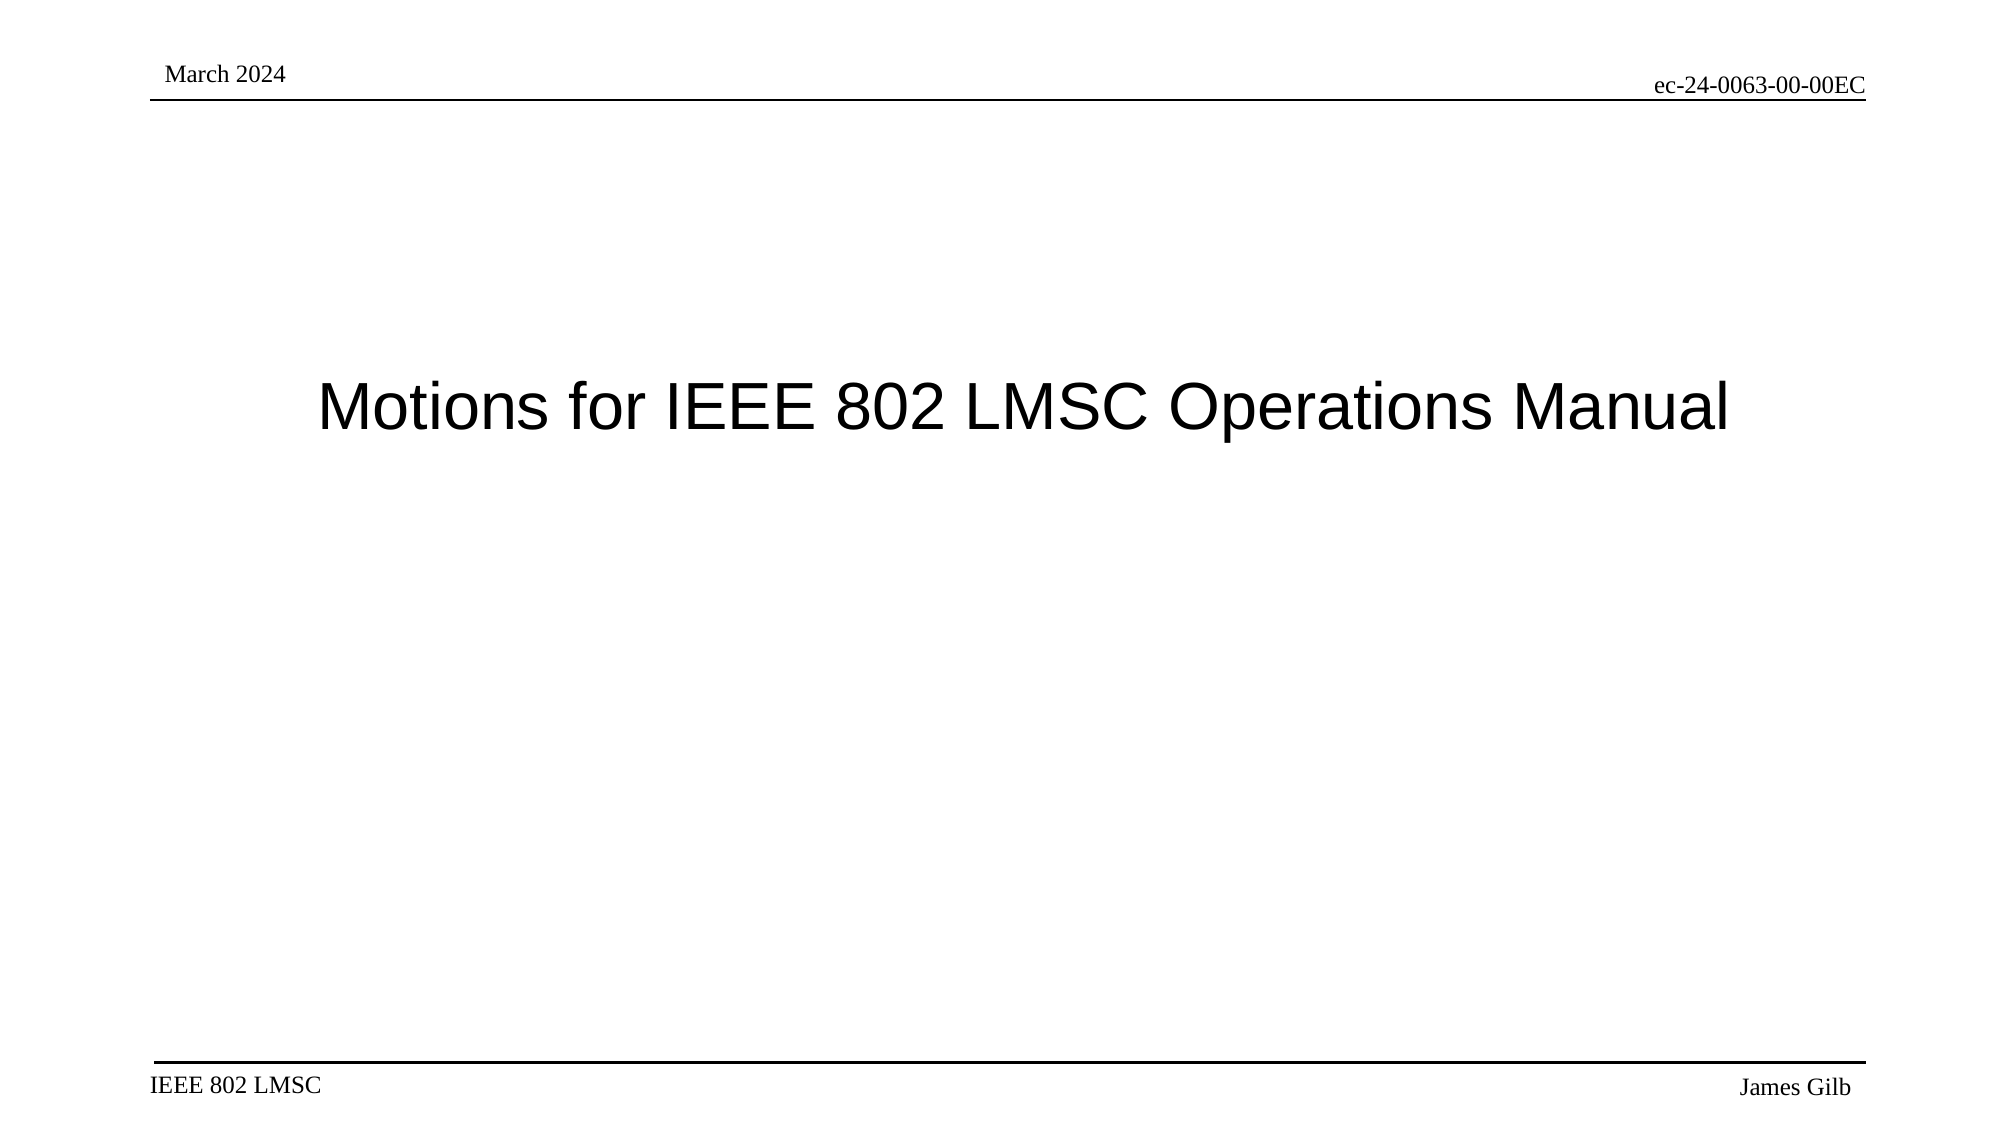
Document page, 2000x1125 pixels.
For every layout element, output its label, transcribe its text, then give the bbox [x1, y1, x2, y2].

subtitle Motions for IEEE 802 LMSC Operations Manual [149, 112, 1900, 693]
